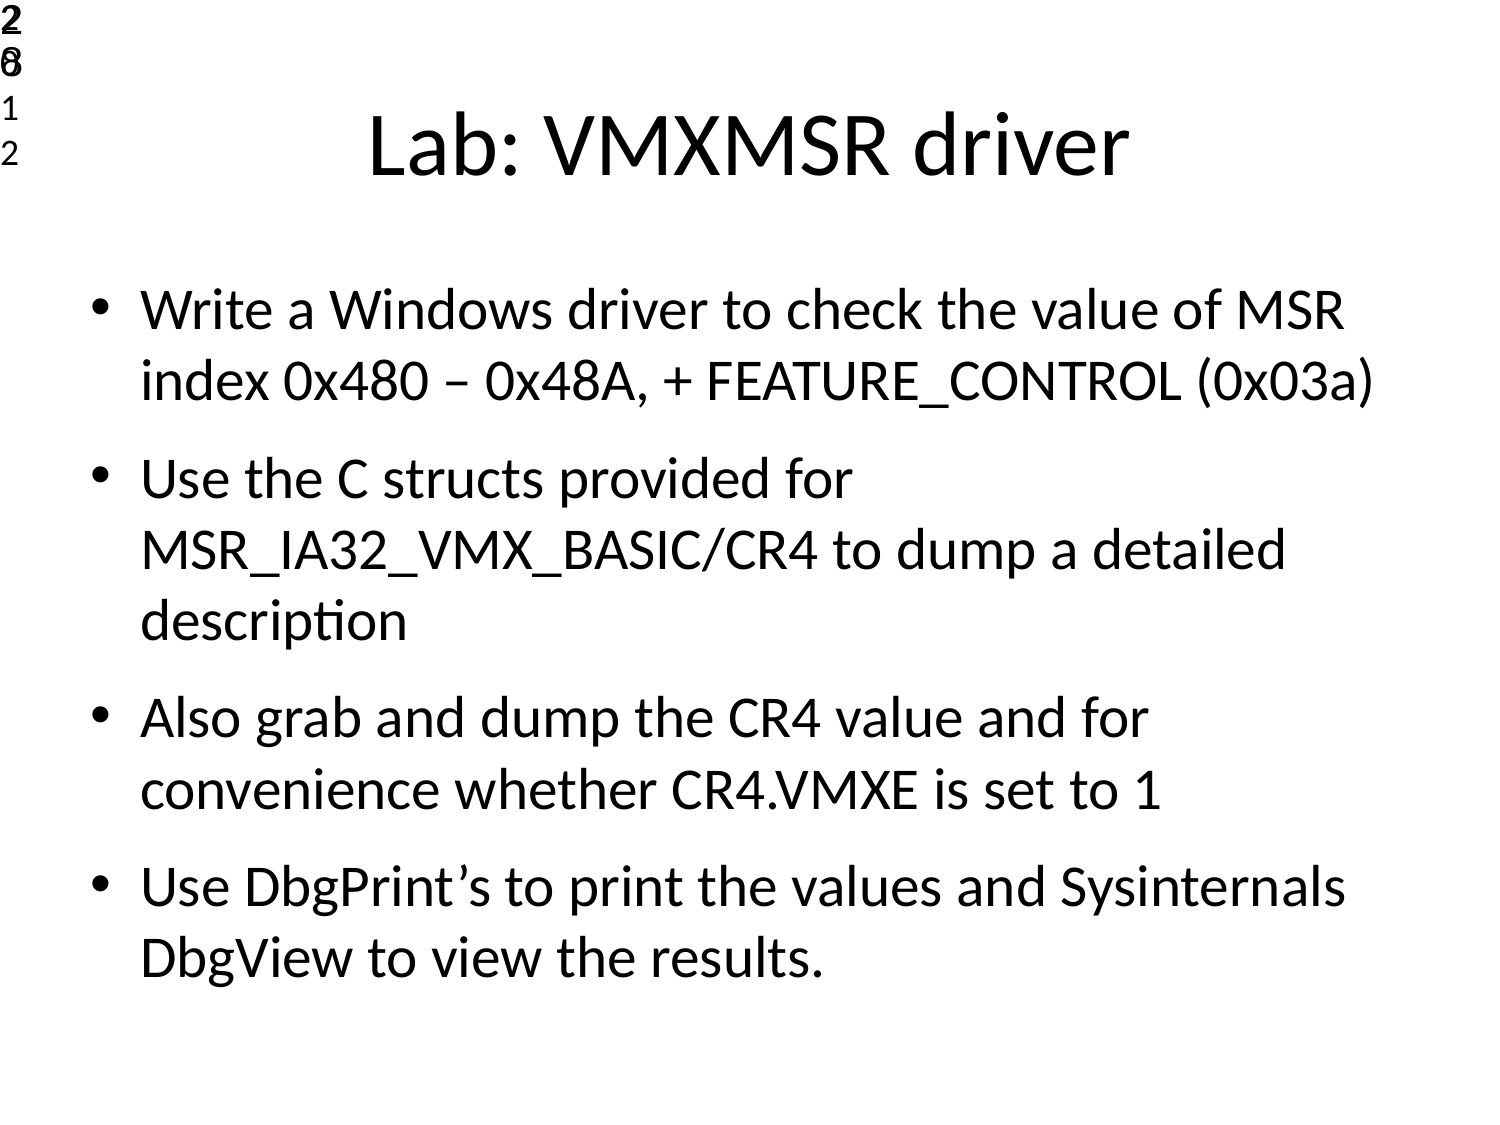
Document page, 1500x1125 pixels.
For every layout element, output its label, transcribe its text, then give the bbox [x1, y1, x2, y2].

title Lab: VMXMSR driver [75, 45, 1425, 233]
list Write a Windows driver to check the value of MSR index 0x480 – 0x48A, + FEATURE_CONTROL (0x03a) Use the C structs provided for MSR_IA32_VMX_BASIC/CR4 to dump a detailed description Also grab and dump the CR4 value and for convenience whether CR4.VMXE is set to 1 Use DbgPrint’s to print the values and Sysinternals DbgView to view the results. [75, 262, 1425, 1005]
